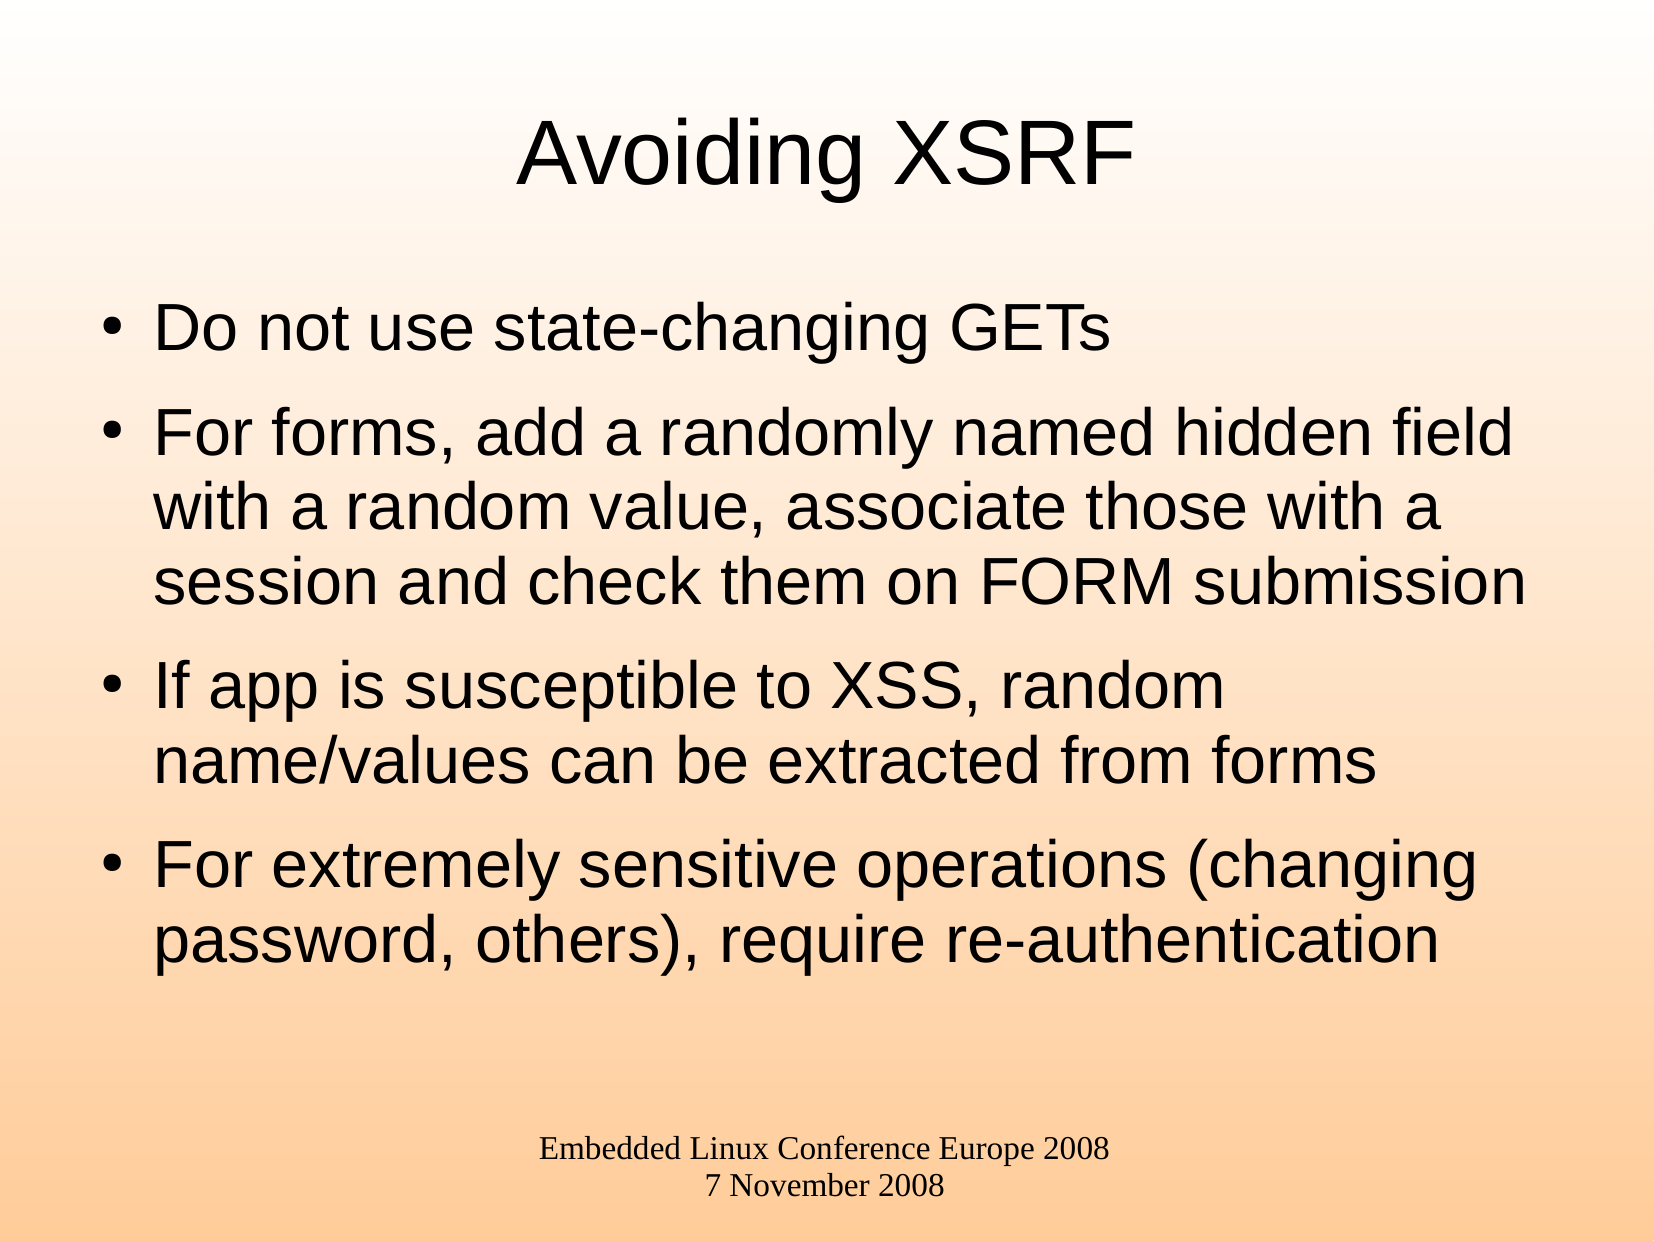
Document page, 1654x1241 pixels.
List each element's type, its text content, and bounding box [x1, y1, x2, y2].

list Do not use state-changing GETs For forms, add a randomly named hidden field with a random value, associate those with a session and check them on FORM submission If app is susceptible to XSS, random name/values can be extracted from forms For extremely sensitive operations (changing password, others), require re-authentication [82, 290, 1571, 1109]
title Avoiding XSRF [82, 49, 1571, 257]
